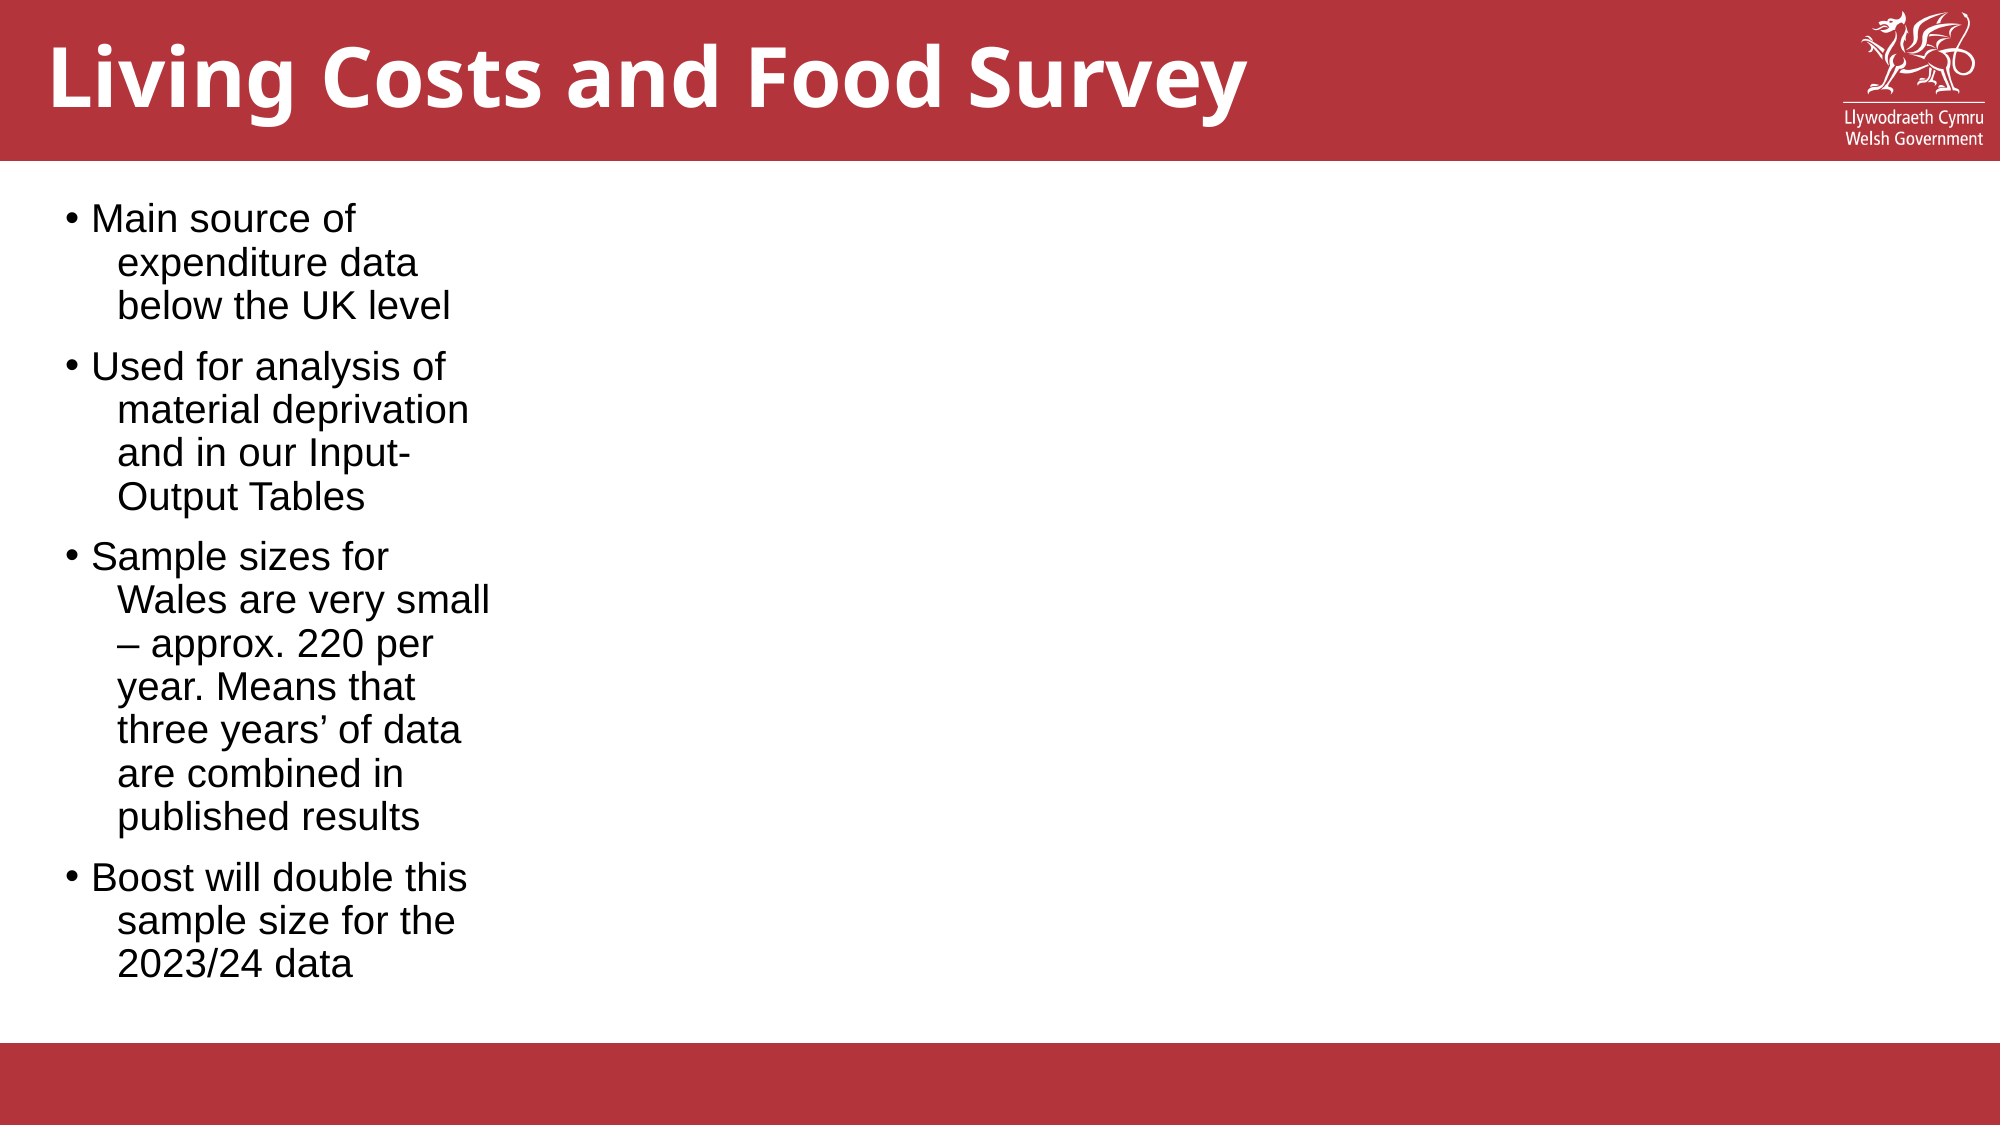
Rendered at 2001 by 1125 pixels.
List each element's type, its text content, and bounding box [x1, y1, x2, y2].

list Main source of expenditure data below the UK level Used for analysis of material deprivation and in our Input-Output Tables Sample sizes for Wales are very small – approx. 220 per year. Means that three years’ of data are combined in published results Boost will double this sample size for the 2023/24 data [50, 190, 1971, 1016]
title Living Costs and Food Survey [31, 27, 1757, 134]
